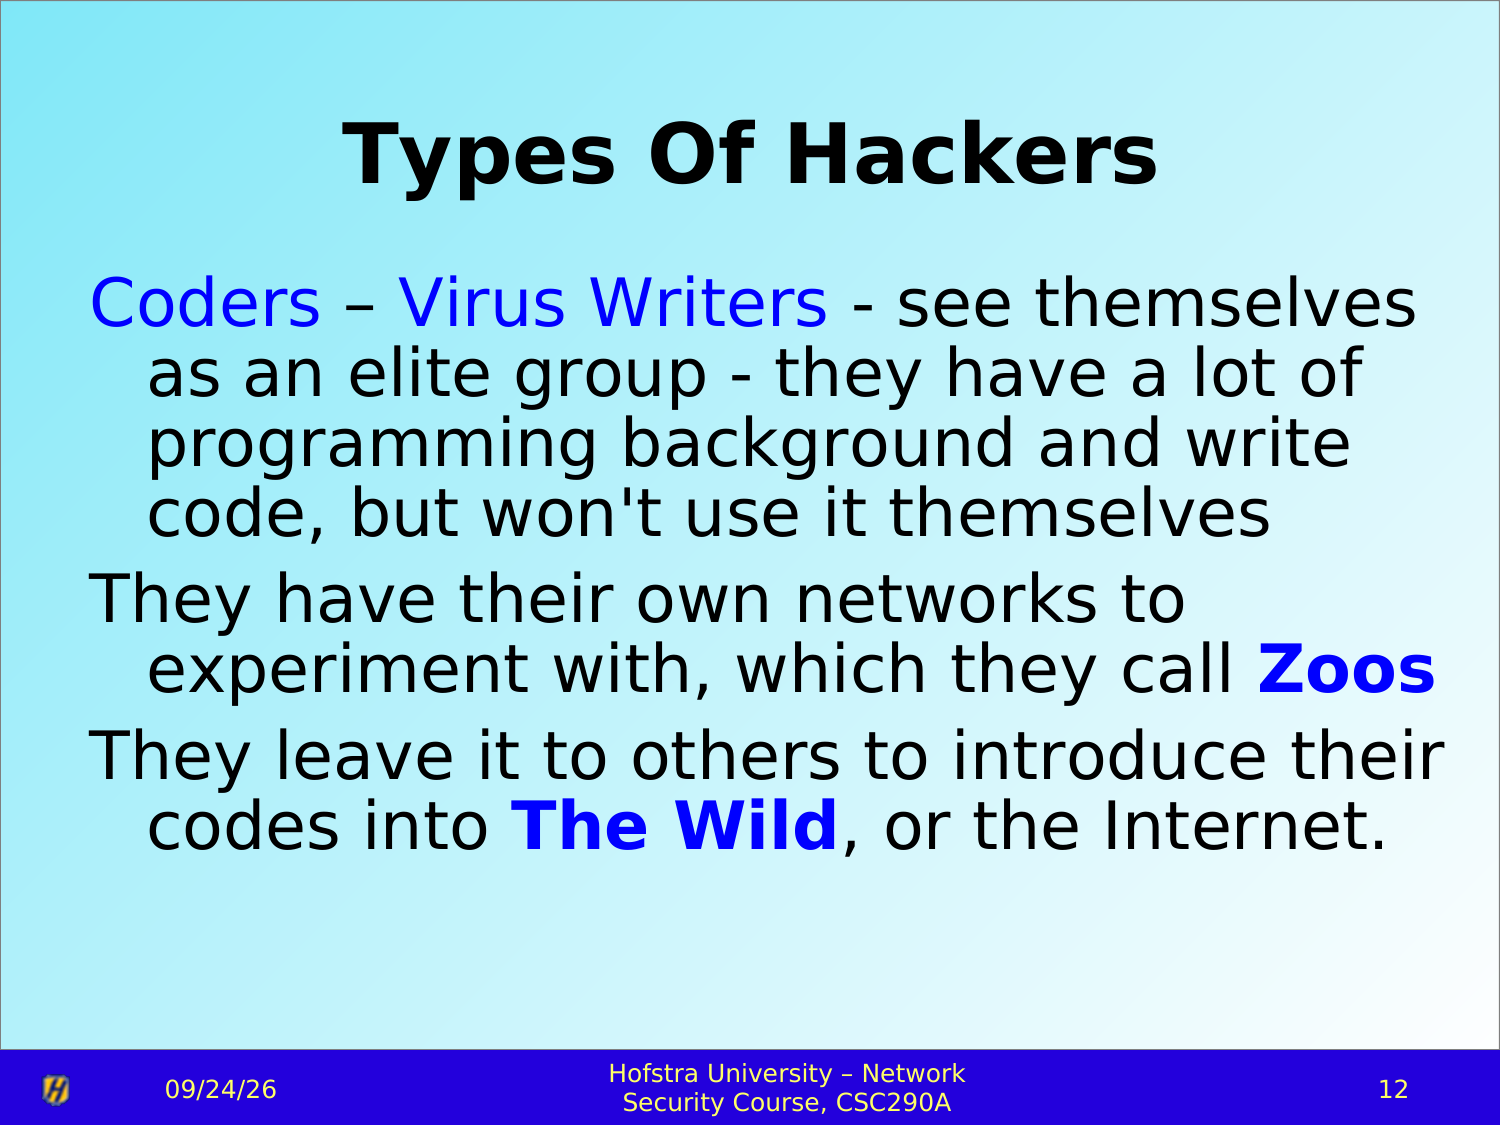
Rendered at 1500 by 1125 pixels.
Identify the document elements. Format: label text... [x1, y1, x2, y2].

title Types Of Hackers [112, 95, 1391, 212]
picture [37, 1072, 76, 1110]
list Coders – Virus Writers - see themselves as an elite group - they have a lot of programming background and write code, but won't use it themselves They have their own networks to experiment with, which they call Zoos They leave it to others to introduce their codes into The Wild, or the Internet. [75, 262, 1469, 1019]
